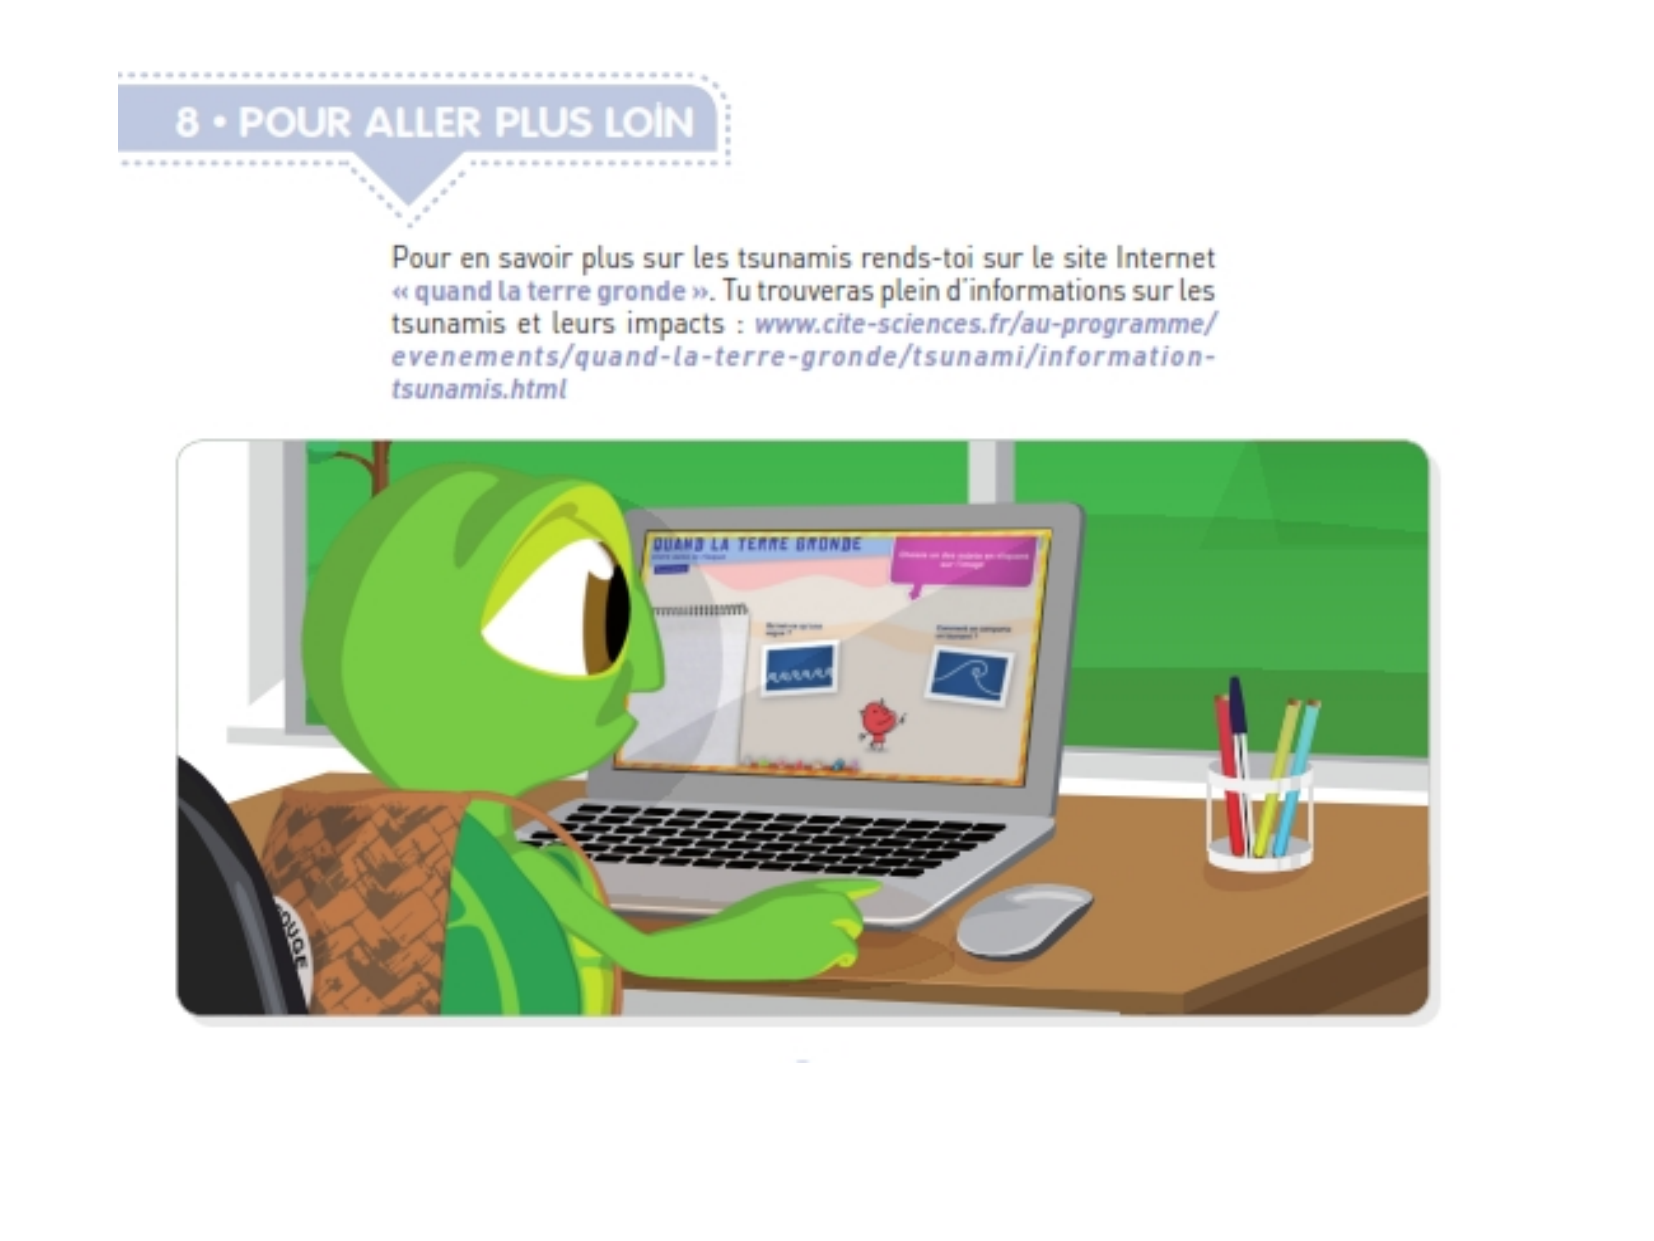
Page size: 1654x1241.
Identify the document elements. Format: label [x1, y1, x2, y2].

picture [118, 70, 1501, 1063]
